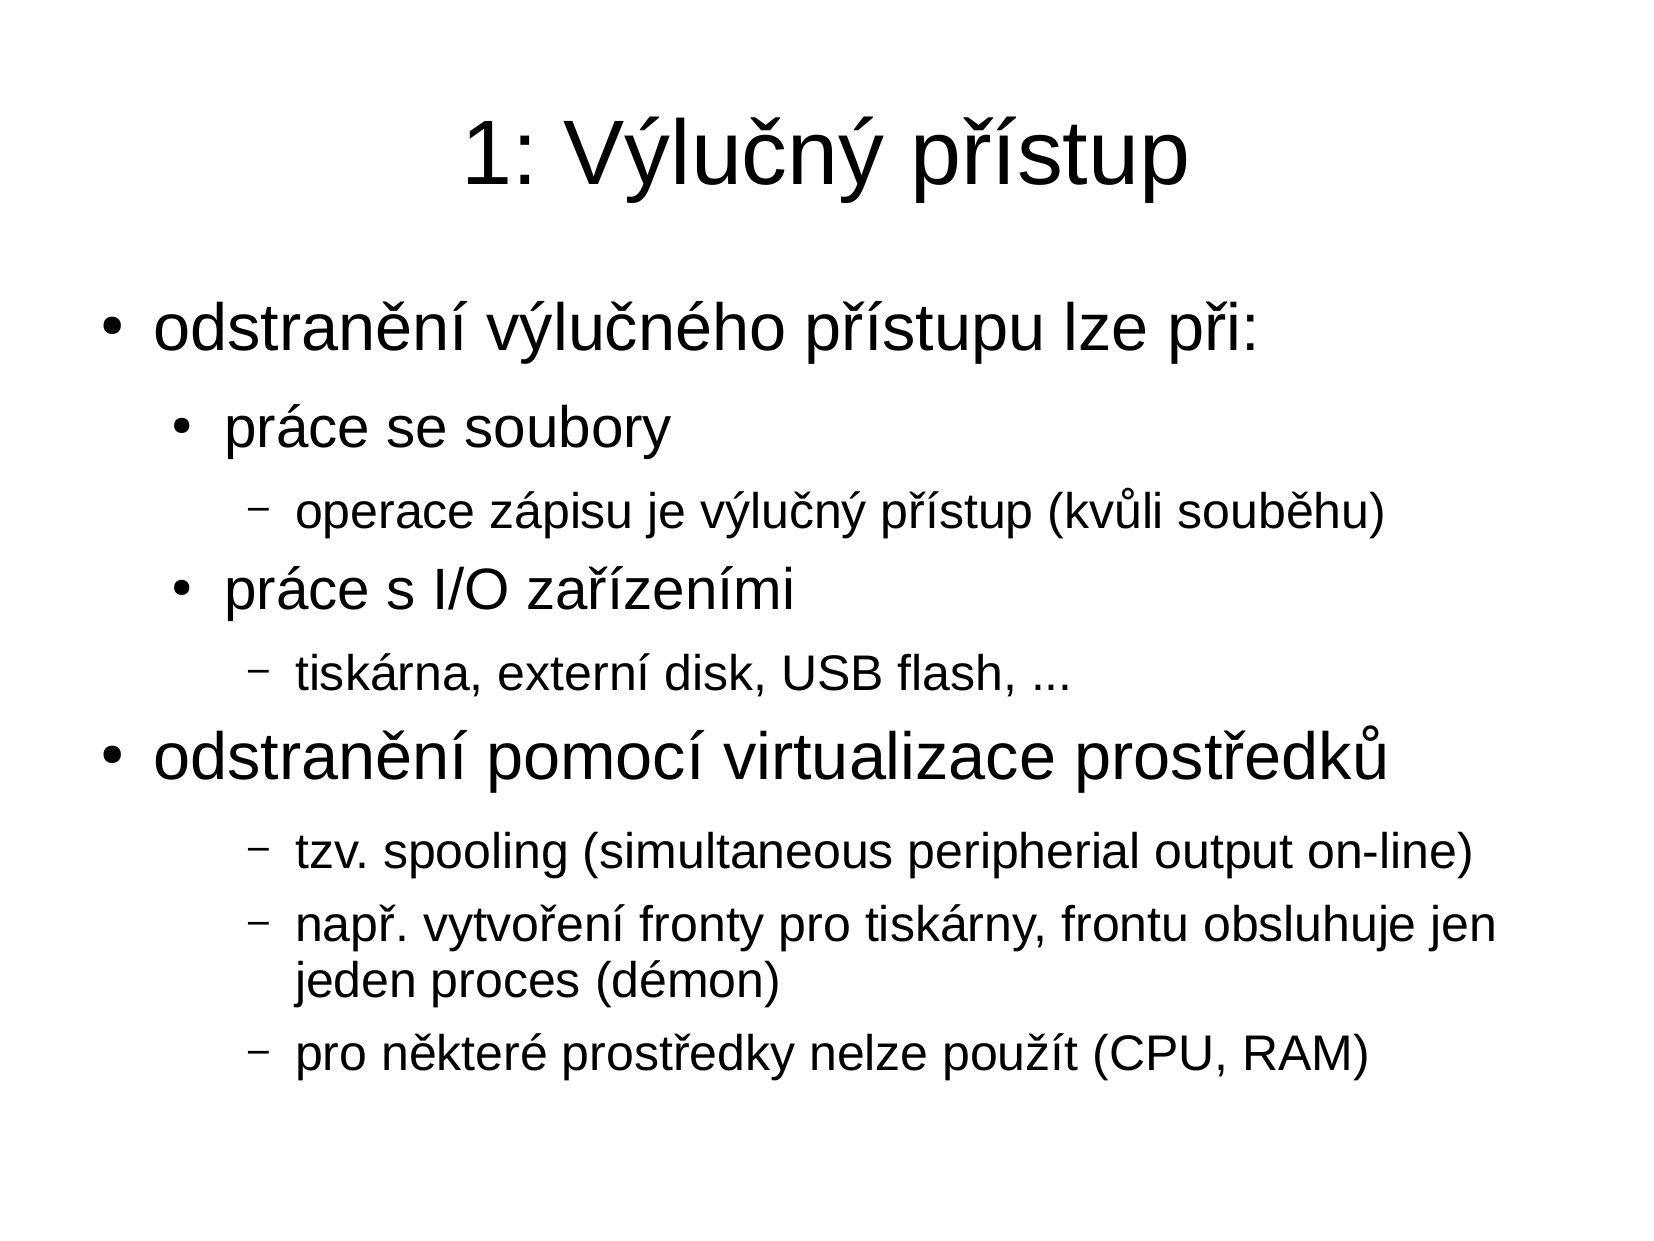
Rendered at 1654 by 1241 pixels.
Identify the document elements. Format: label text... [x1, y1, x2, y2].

title 1: Výlučný přístup [82, 56, 1571, 250]
list odstranění výlučného přístupu lze při: práce se soubory operace zápisu je výlučný přístup (kvůli souběhu) práce s I/O zařízeními tiskárna, externí disk, USB flash, ... odstranění pomocí virtualizace prostředků tzv. spooling (simultaneous peripherial output on-line) např. vytvoření fronty pro tiskárny, frontu obsluhuje jen jeden proces (démon) pro některé prostředky nelze použít (CPU, RAM) [82, 290, 1571, 1094]
